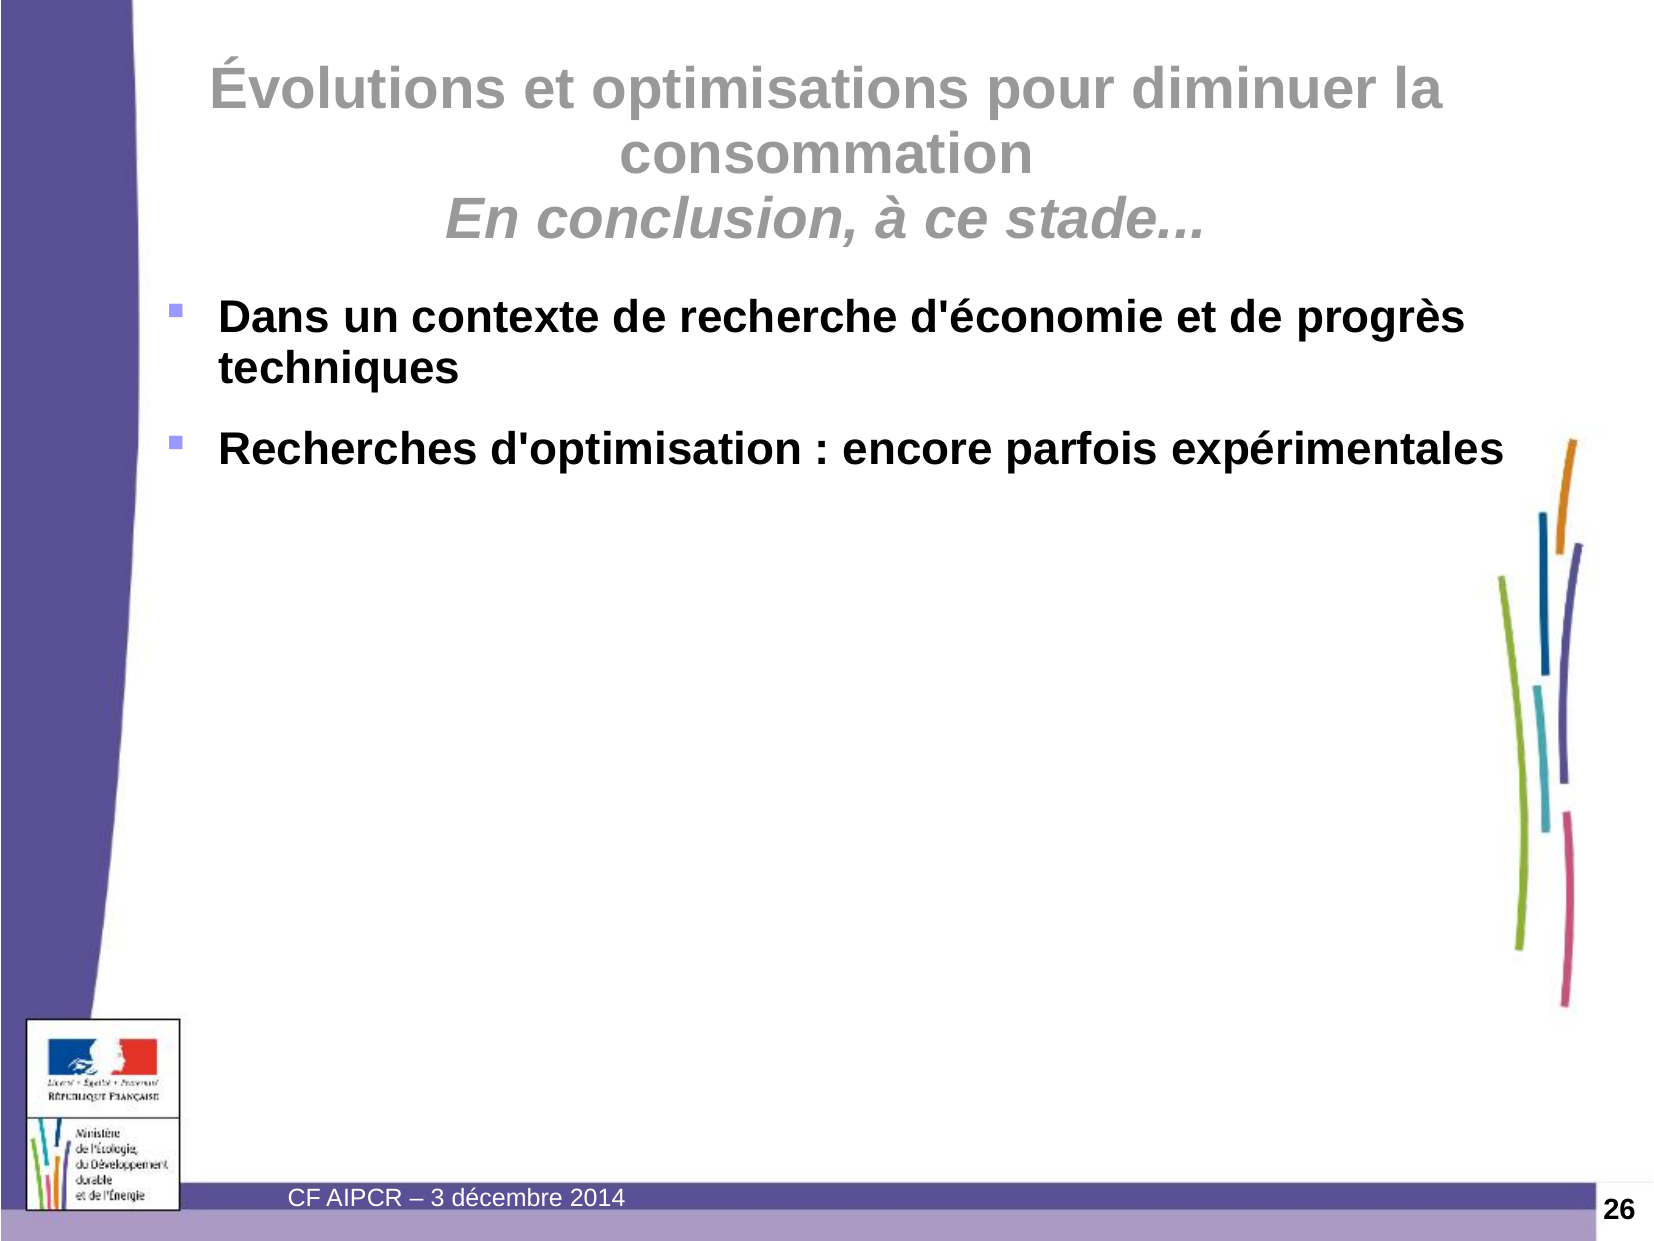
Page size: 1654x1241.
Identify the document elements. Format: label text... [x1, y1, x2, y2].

title Évolutions et optimisations pour diminuer la consommation En conclusion, à ce stade... [82, 49, 1571, 257]
list Dans un contexte de recherche d'économie et de progrès techniques Recherches d'optimisation : encore parfois expérimentales [147, 290, 1595, 1011]
picture [1, 0, 1654, 1241]
